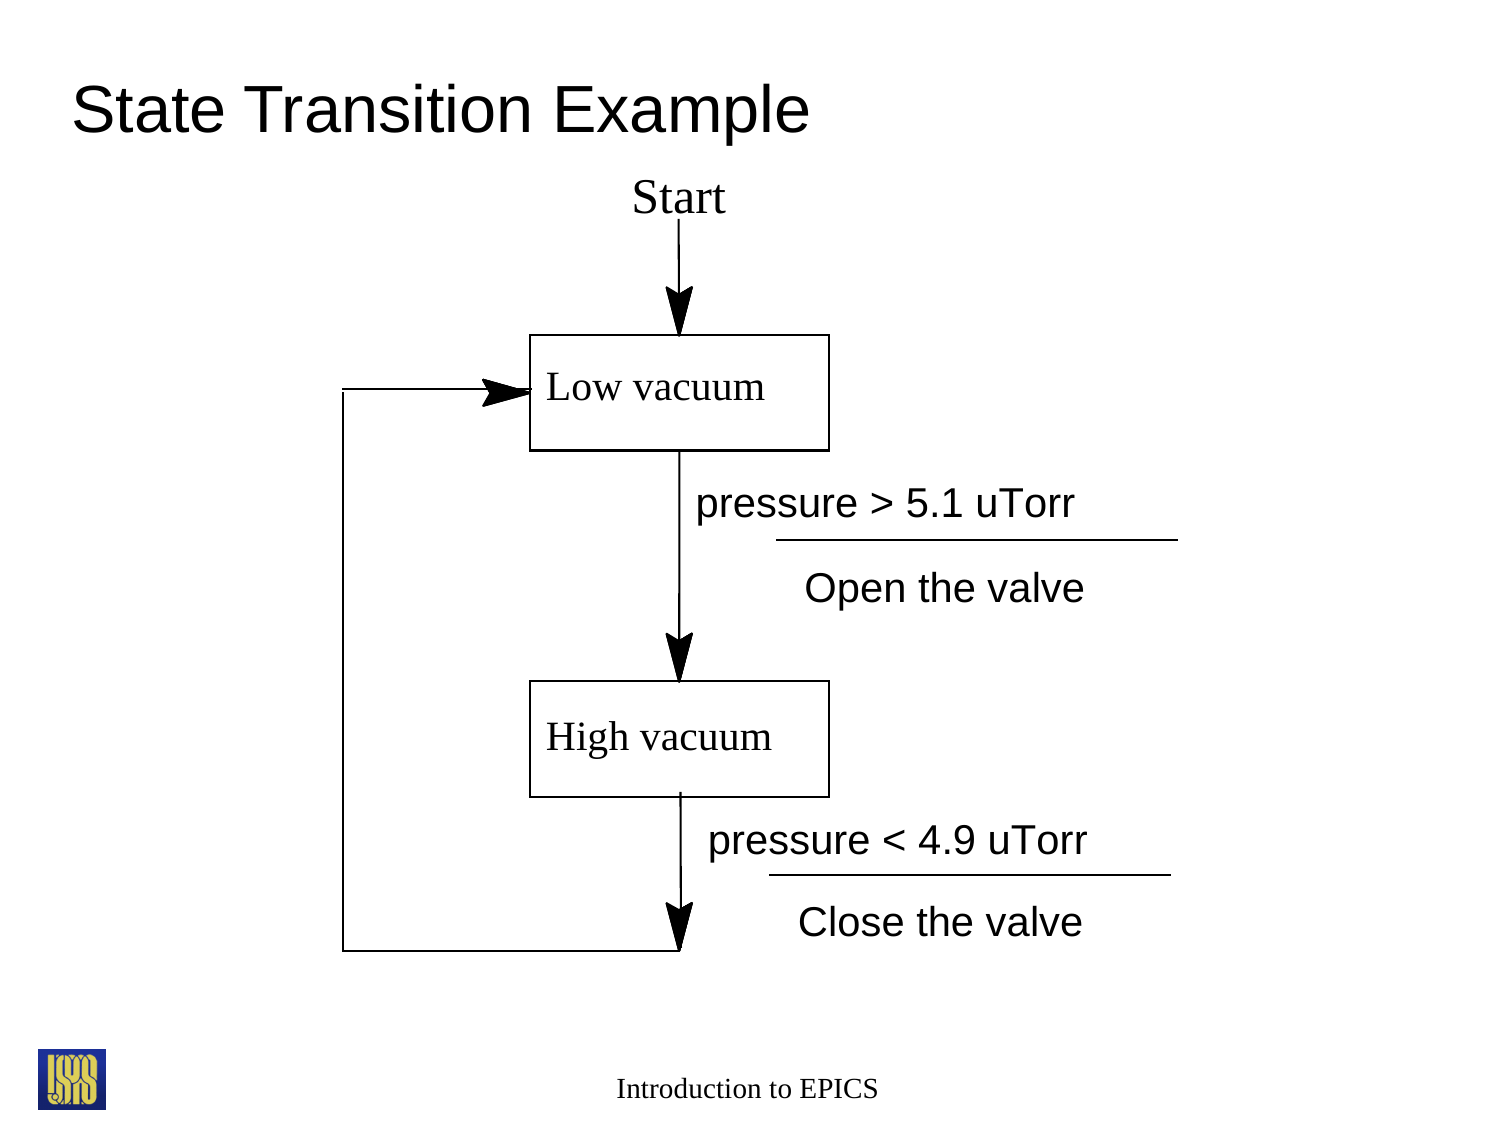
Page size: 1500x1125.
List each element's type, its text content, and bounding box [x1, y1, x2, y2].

text_box Open the valve [789, 552, 1101, 619]
text_box [666, 633, 692, 682]
text_box Low vacuum [530, 351, 781, 417]
text_box High vacuum [531, 701, 788, 767]
text_box [483, 379, 530, 406]
text_box Close the valve [782, 887, 1099, 953]
text_box [666, 287, 692, 336]
text_box [666, 903, 692, 951]
title State Transition Example [21, 65, 1459, 154]
text_box Start [610, 155, 748, 232]
text_box pressure < 4.9 uTorr [692, 805, 1104, 871]
text_box pressure > 5.1 uTorr [681, 467, 1193, 534]
picture [38, 1049, 106, 1110]
